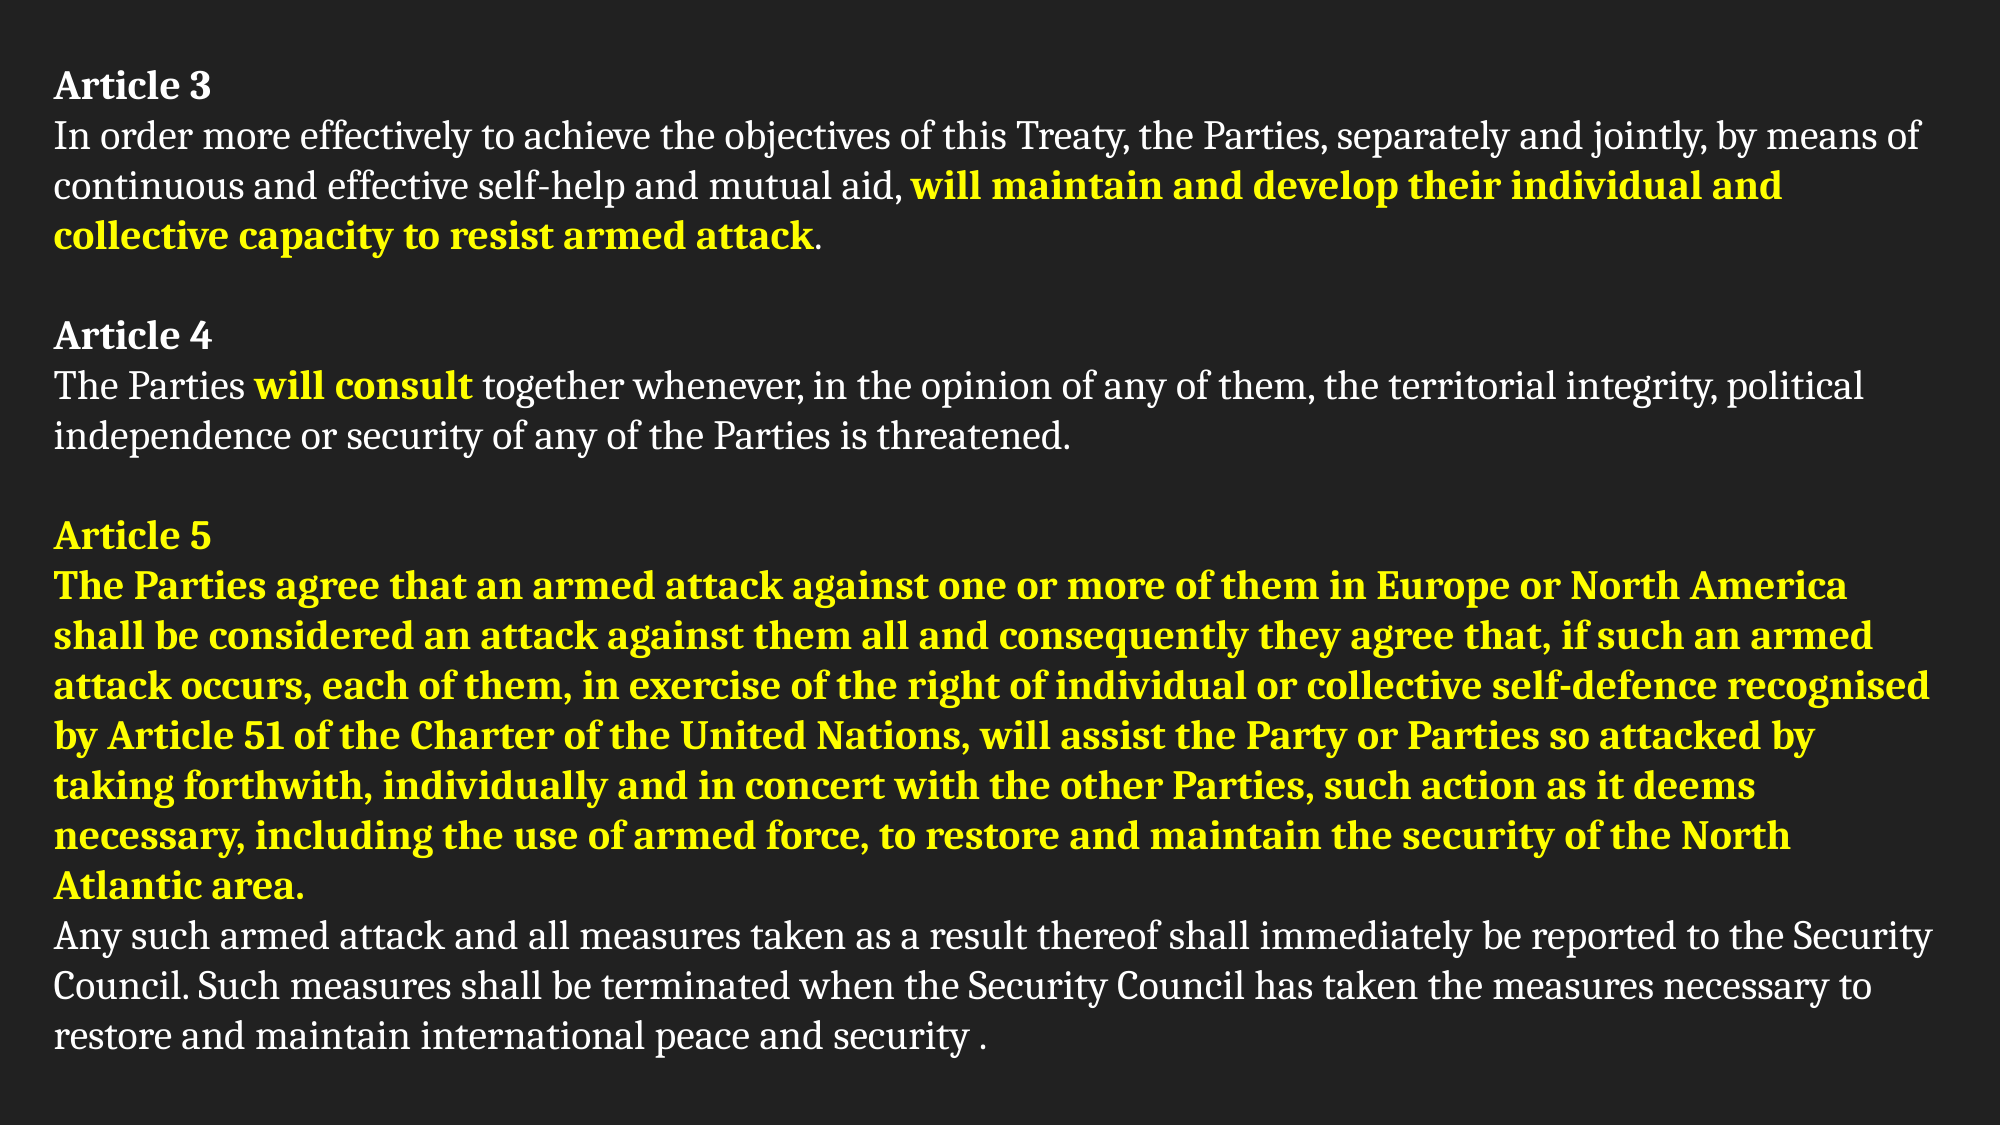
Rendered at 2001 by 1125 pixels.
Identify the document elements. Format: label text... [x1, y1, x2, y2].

text_box Article 3 In order more effectively to achieve the objectives of this Treaty, the Parties, separately and jointly, by means of continuous and effective self-help and mutual aid, will maintain and develop their individual and collective capacity to resist armed attack. Article 4 The Parties will consult together whenever, in the opinion of any of them, the territorial integrity, political independence or security of any of the Parties is threatened. Article 5 The Parties agree that an armed attack against one or more of them in Europe or North America shall be considered an attack against them all and consequently they agree that, if such an armed attack occurs, each of them, in exercise of the right of individual or collective self-defence recognised by Article 51 of the Charter of the United Nations, will assist the Party or Parties so attacked by taking forthwith, individually and in concert with the other Parties, such action as it deems necessary, including the use of armed force, to restore and maintain the security of the North Atlantic area. Any such armed attack and all measures taken as a result thereof shall immediately be reported to the Security Council. Such measures shall be terminated when the Security Council has taken the measures necessary to restore and maintain international peace and security . [39, 50, 1952, 1065]
